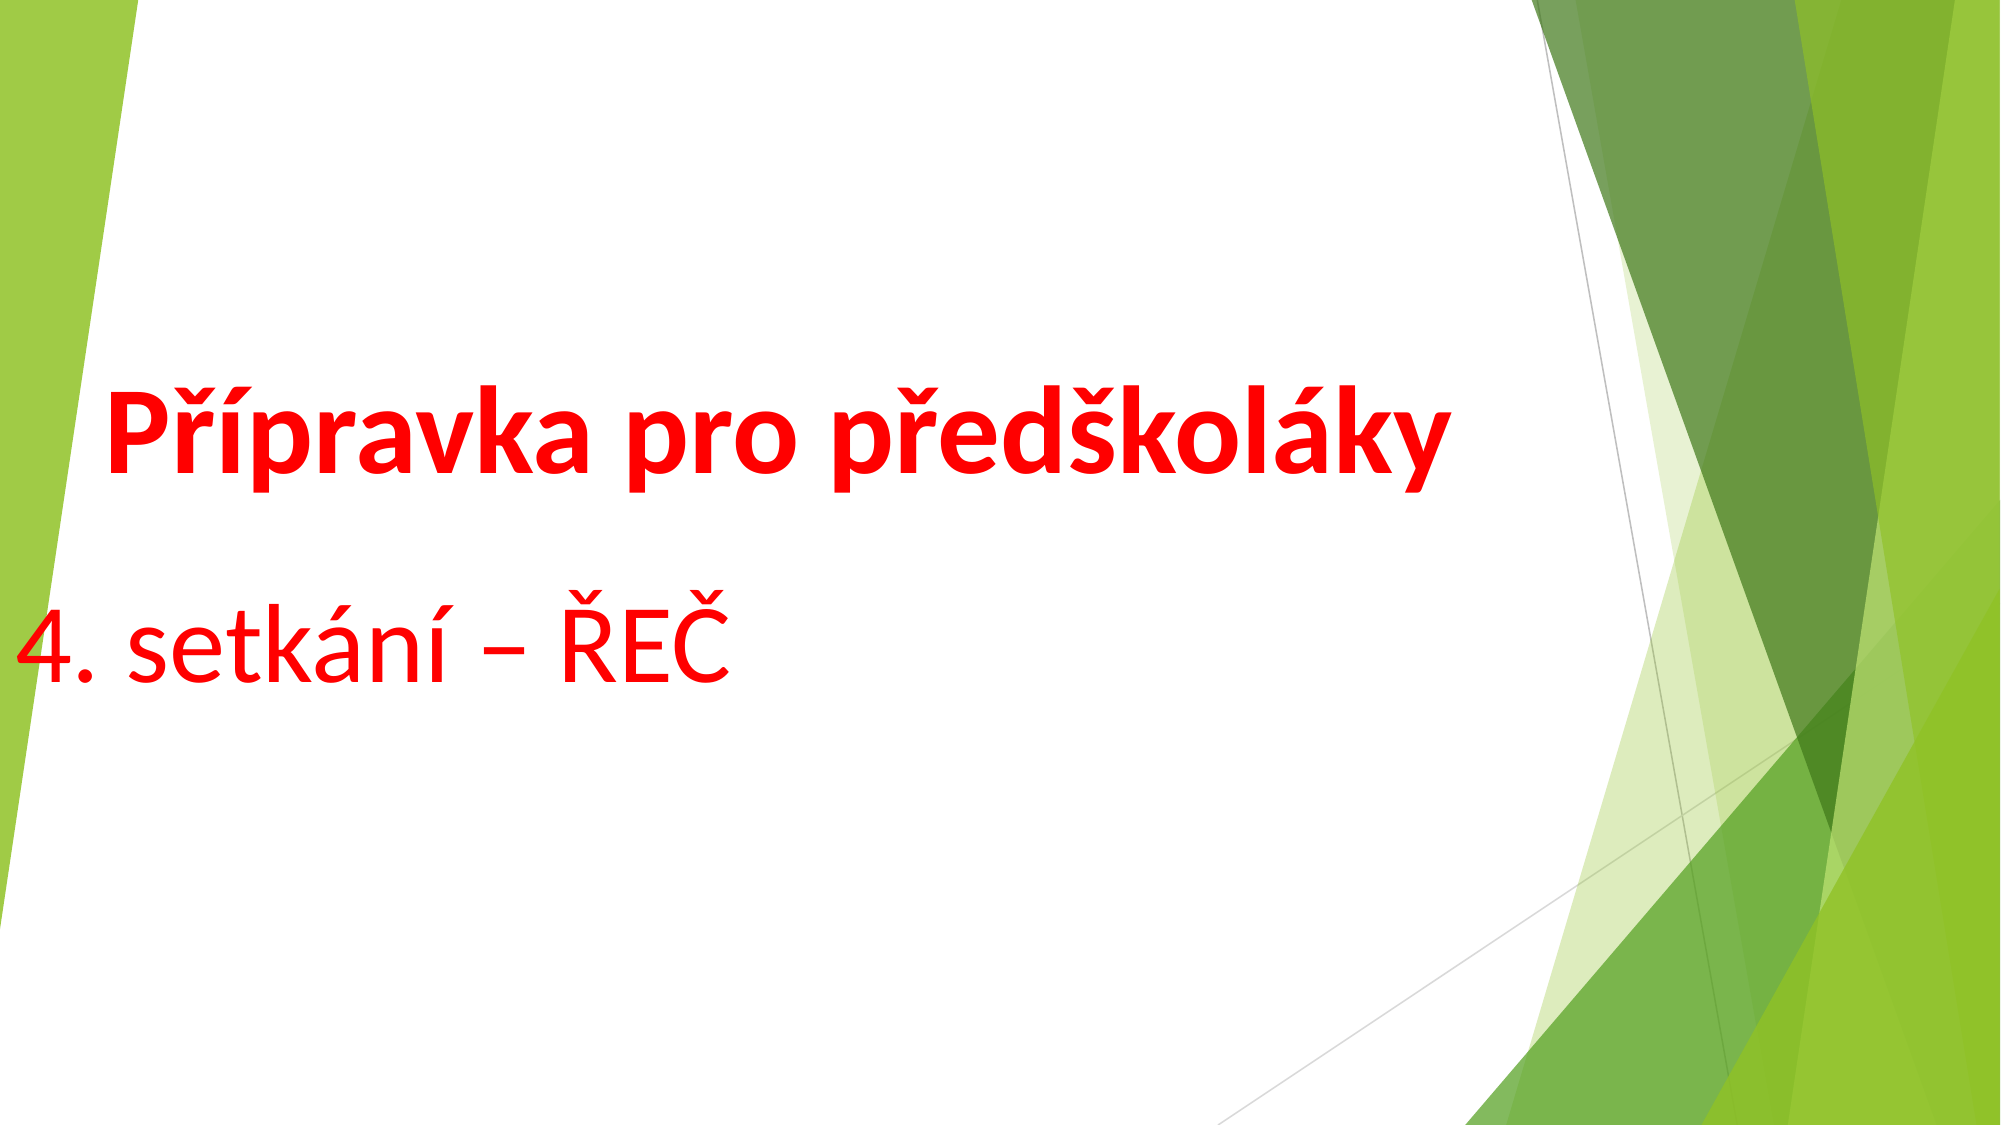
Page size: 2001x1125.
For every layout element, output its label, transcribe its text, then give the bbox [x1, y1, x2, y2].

title Přípravka pro předškoláky [89, 280, 1614, 506]
subtitle 4. setkání – ŘEČ [0, 562, 1275, 748]
